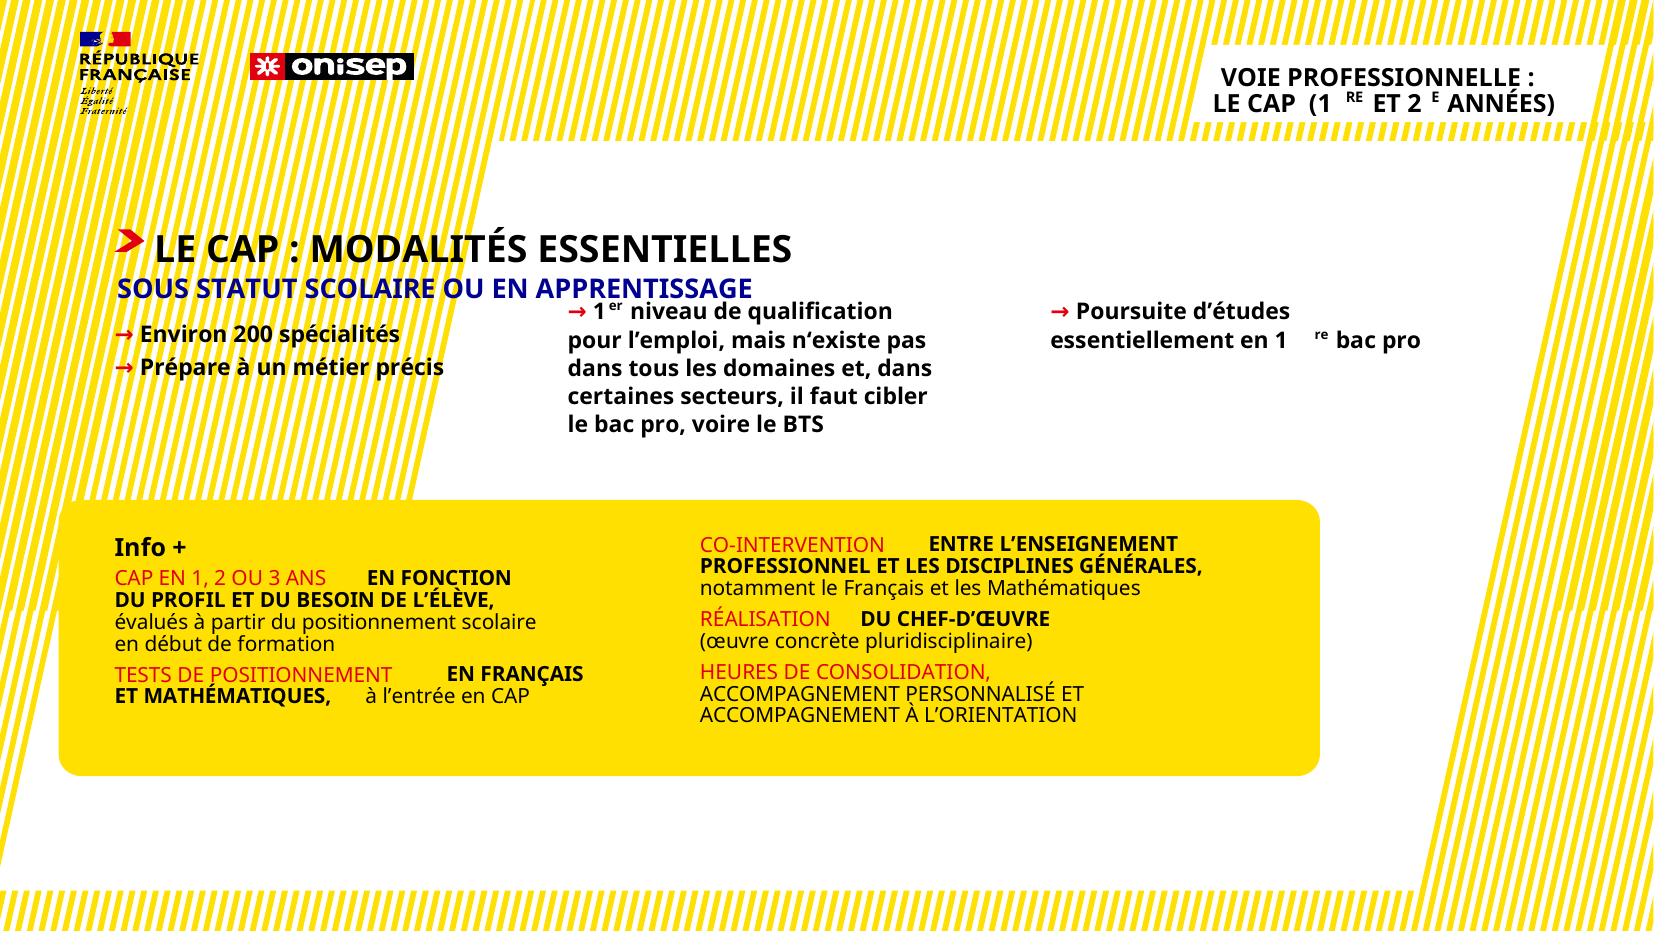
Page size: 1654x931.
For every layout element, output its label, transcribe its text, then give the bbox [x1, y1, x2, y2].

text_box [416, 304, 433, 350]
text_box [223, 304, 233, 317]
text_box [294, 304, 304, 317]
text_box [247, 304, 257, 317]
text_box [1504, 260, 1654, 931]
text_box essentiellement en 1 [1050, 323, 1301, 358]
text_box [209, 0, 430, 222]
text_box [0, 0, 1320, 867]
text_box [0, 0, 78, 349]
text_box [1575, 576, 1654, 931]
text_box [397, 0, 453, 222]
text_box LE CAP (1 [1212, 85, 1333, 118]
text_box VOIE PROFESSIONNELLE : [1220, 59, 1539, 92]
text_box TESTS DE POSITIONNEMENT [114, 659, 432, 684]
text_box → Poursuite d’études [1050, 295, 1309, 330]
text_box [0, 0, 43, 191]
text_box [141, 304, 151, 317]
text_box EN FRANÇAIS [446, 659, 591, 686]
text_box [444, 0, 500, 222]
text_box (œuvre concrète pluridisciplinaire) [700, 626, 1020, 650]
text_box CO-INTERVENTION [699, 529, 915, 554]
text_box ACCOMPAGNEMENT À L’ORIENTATION [700, 700, 1130, 724]
text_box SOUS STATUT SCOLAIRE OU EN APPRENTISSAGE [117, 269, 758, 304]
text_box ET 2 [1366, 85, 1423, 118]
text_box [436, 304, 456, 369]
text_box [282, 304, 292, 317]
text_box CAP EN 1, 2 OU 3 ANS [114, 563, 350, 584]
text_box pour l’emploi, mais n‘existe pas [567, 323, 959, 358]
text_box [198, 0, 254, 222]
text_box ACCOMPAGNEMENT PERSONNALISÉ ET [700, 678, 1140, 703]
text_box [432, 0, 489, 222]
text_box [140, 254, 144, 269]
text_box [341, 304, 351, 317]
text_box [364, 304, 374, 317]
text_box [392, 304, 409, 350]
text_box [1598, 682, 1654, 931]
text_box [1645, 893, 1654, 931]
text_box [388, 304, 397, 317]
text_box [1633, 840, 1654, 931]
text_box HEURES DE CONSOLIDATION, [700, 657, 1036, 678]
text_box [177, 304, 186, 317]
text_box [376, 304, 386, 317]
text_box dans tous les domaines et, dans [567, 351, 956, 387]
text_box [0, 0, 55, 243]
text_box [186, 0, 242, 222]
text_box [1563, 523, 1654, 931]
text_box [0, 0, 31, 138]
text_box [1528, 365, 1654, 931]
text_box [467, 0, 524, 222]
text_box [1493, 207, 1654, 931]
text_box [427, 304, 444, 350]
text_box [1539, 418, 1654, 931]
text_box [385, 0, 442, 222]
text_box RÉALISATION [700, 604, 858, 626]
text_box à l’entrée en CAP [359, 681, 530, 705]
text_box [329, 304, 339, 317]
text_box [270, 304, 280, 317]
text_box [0, 0, 19, 85]
text_box ANNÉES) [1440, 85, 1556, 118]
text_box [0, 0, 8, 32]
text_box LE CAP : MODALITÉS ESSENTIELLES [144, 222, 803, 270]
text_box RE [1345, 87, 1366, 106]
text_box [212, 304, 222, 317]
text_box EN FONCTION [366, 562, 518, 590]
text_box [1622, 787, 1654, 931]
text_box notamment le Français et les Mathématiques [700, 573, 1115, 597]
text_box [188, 304, 198, 317]
text_box évalués à partir du positionnement scolaire [114, 607, 521, 631]
text_box certaines secteurs, il faut cibler [567, 380, 954, 415]
text_box re [1314, 324, 1329, 345]
text_box [200, 304, 210, 317]
text_box [1481, 154, 1654, 931]
text_box [130, 304, 139, 317]
text_box [1586, 629, 1654, 931]
text_box [352, 304, 362, 317]
text_box en début de formation [114, 628, 318, 653]
text_box [317, 304, 327, 317]
text_box → Environ 200 spécialités [114, 317, 398, 347]
text_box [306, 304, 315, 317]
text_box [498, 0, 1654, 931]
text_box [116, 304, 128, 317]
text_box [1610, 734, 1654, 931]
text_box DU PROFIL ET DU BESOIN DE L’ÉLÈVE, [114, 584, 499, 607]
text_box [409, 0, 465, 222]
text_box ET MATHÉMATIQUES, [114, 681, 333, 708]
text_box [259, 304, 268, 317]
text_box → Prépare à un métier précis [114, 350, 434, 380]
text_box Info + [114, 529, 186, 561]
text_box [421, 0, 477, 222]
text_box → 1 [567, 295, 605, 323]
text_box [0, 0, 66, 296]
text_box bac pro [1329, 323, 1425, 358]
text_box PROFESSIONNEL ET LES DISCIPLINES GÉNÉRALES, [700, 551, 1213, 578]
text_box le bac pro, voire le BTS [567, 408, 841, 443]
text_box [404, 304, 421, 350]
text_box ENTRE L’ENSEIGNEMENT [928, 529, 1188, 551]
text_box [1516, 313, 1654, 931]
text_box [153, 304, 163, 317]
text_box [456, 0, 512, 222]
text_box niveau de qualification [624, 295, 912, 323]
text_box er [608, 296, 624, 317]
text_box E [1431, 87, 1440, 106]
text_box [1551, 471, 1654, 931]
text_box [174, 0, 230, 222]
text_box DU CHEF-D’ŒUVRE [860, 603, 1055, 631]
text_box [0, 890, 1418, 931]
text_box [235, 304, 245, 317]
text_box [165, 304, 175, 317]
